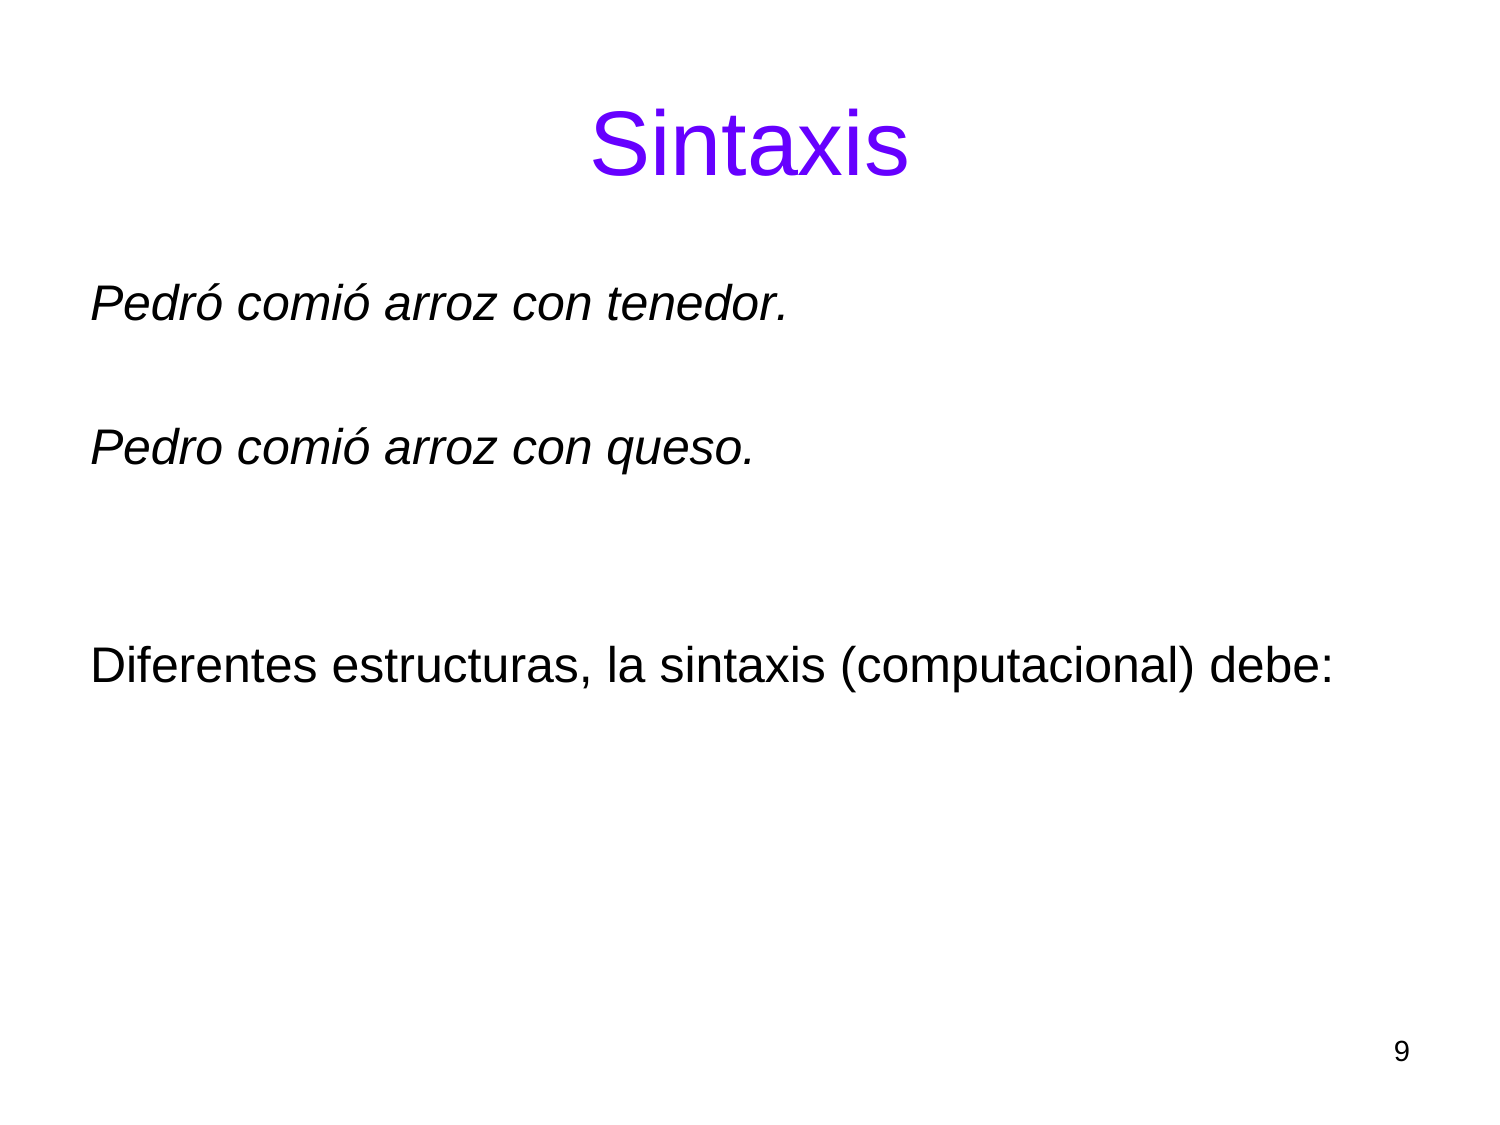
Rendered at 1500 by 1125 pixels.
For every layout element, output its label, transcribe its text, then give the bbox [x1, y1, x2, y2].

text_box <número> [1074, 1024, 1426, 1103]
title Sintaxis [75, 45, 1426, 233]
list Pedró comió arroz con tenedor. Pedro comió arroz con queso. Diferentes estructuras, la sintaxis (computacional) debe: [75, 262, 1426, 1005]
